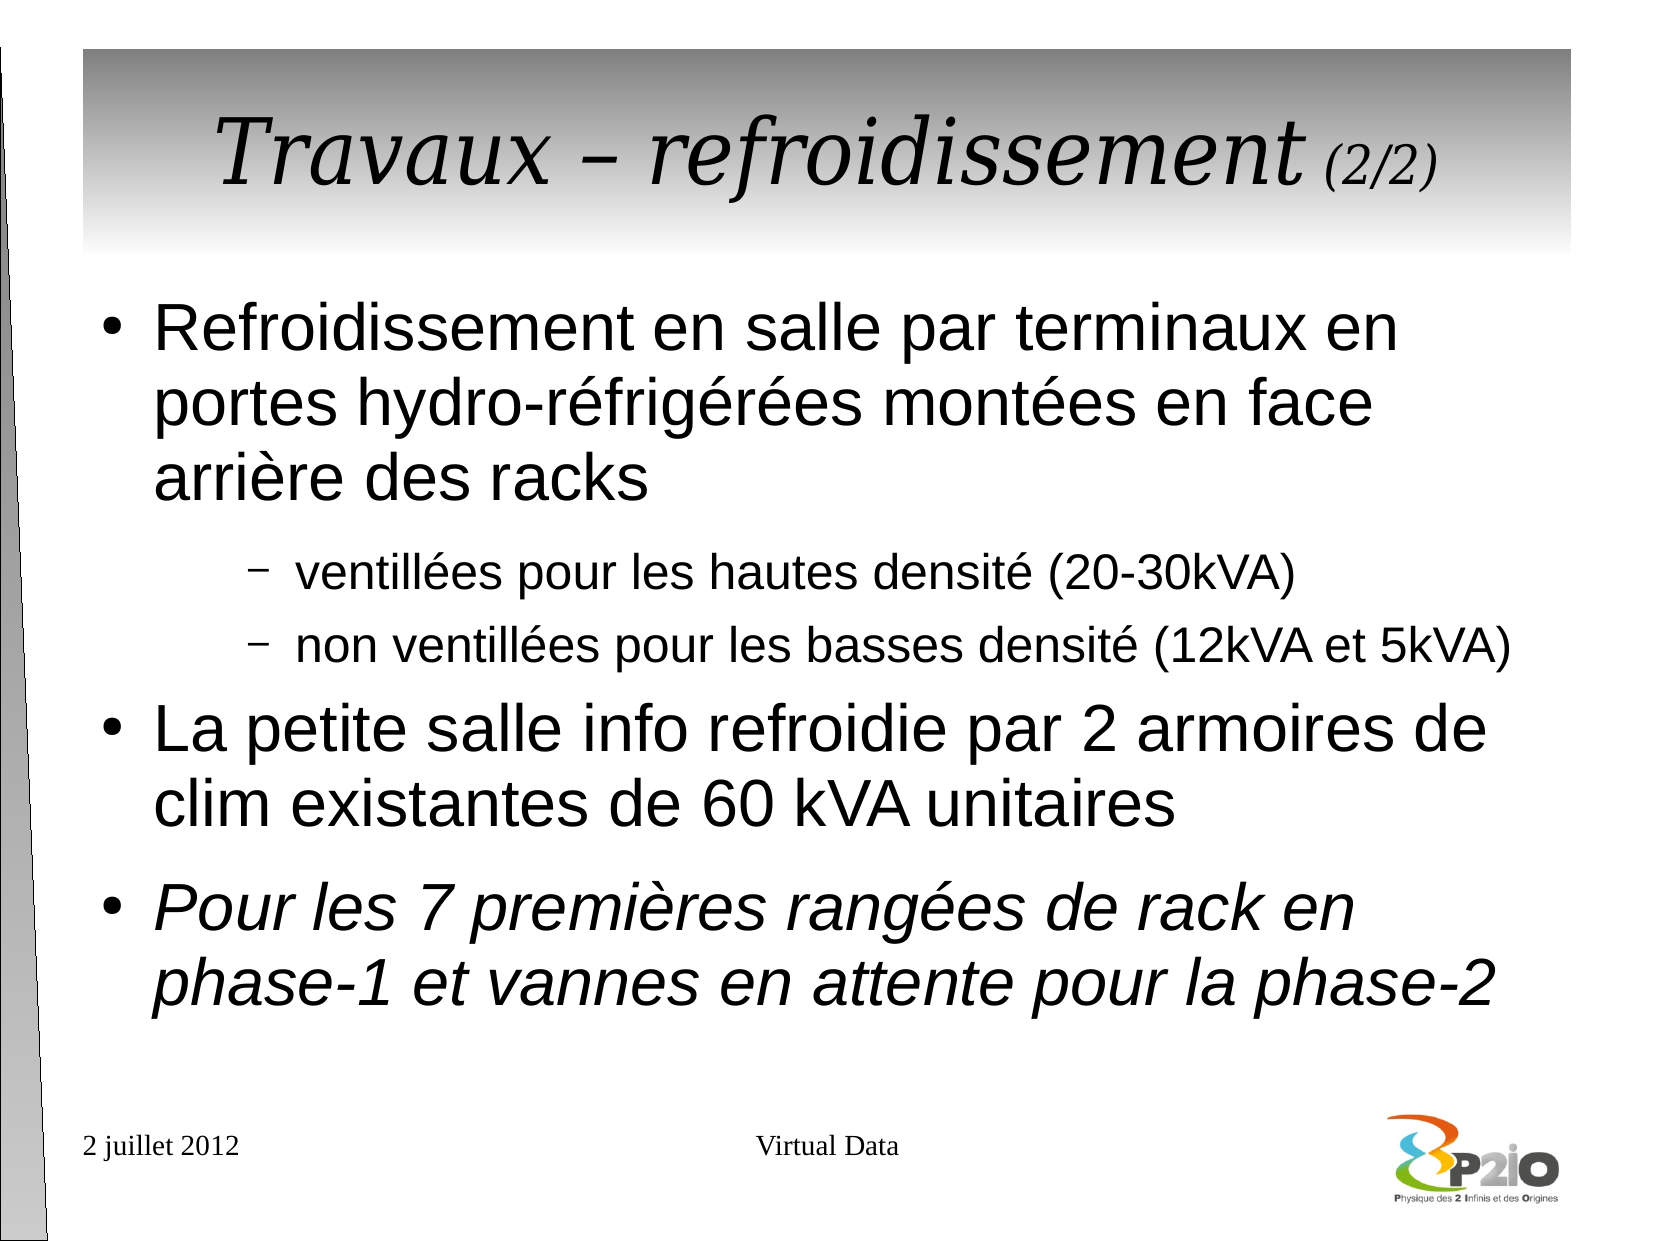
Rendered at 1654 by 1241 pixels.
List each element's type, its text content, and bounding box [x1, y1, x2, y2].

title Travaux – refroidissement (2/2) [82, 49, 1571, 257]
picture [1381, 1109, 1569, 1214]
list Refroidissement en salle par terminaux en portes hydro-réfrigérées montées en face arrière des racks ventillées pour les hautes densité (20-30kVA) non ventillées pour les basses densité (12kVA et 5kVA) La petite salle info refroidie par 2 armoires de clim existantes de 60 kVA unitaires Pour les 7 premières rangées de rack en phase-1 et vannes en attente pour la phase-2 [82, 290, 1571, 1109]
